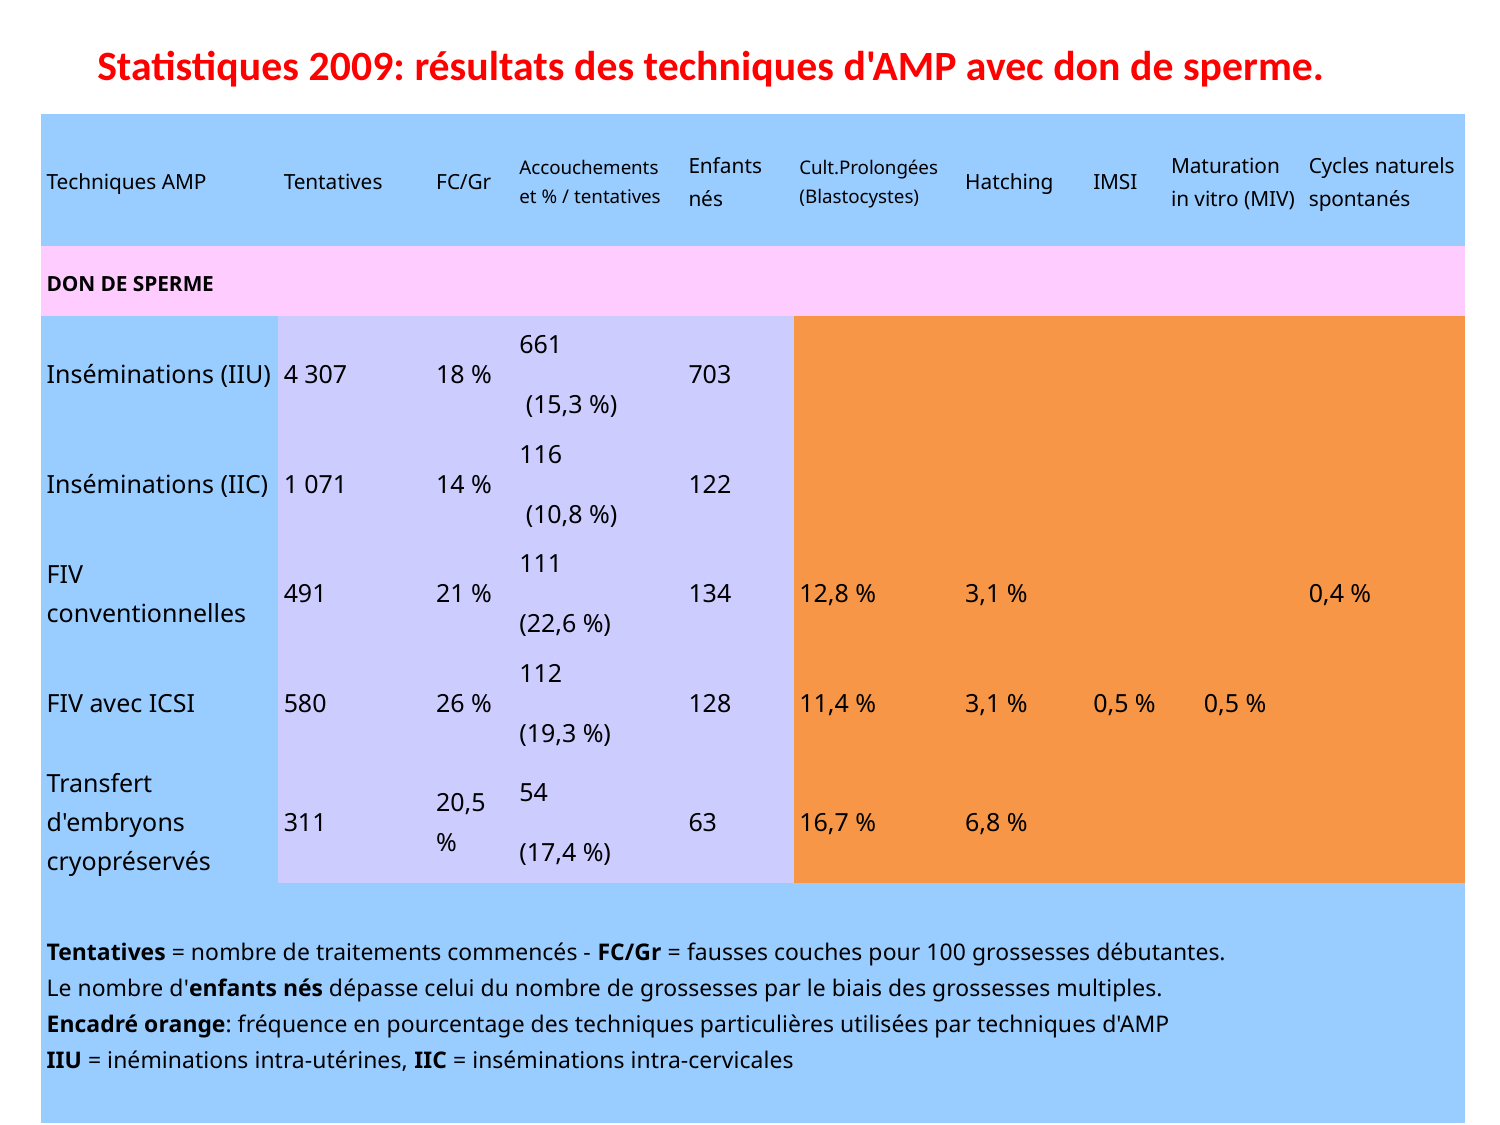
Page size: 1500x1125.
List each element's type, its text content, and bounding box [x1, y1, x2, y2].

table_cell [1199, 426, 1304, 536]
table_cell [1088, 536, 1199, 645]
table_cell [960, 426, 1088, 536]
table_cell 0,5 % [1088, 645, 1199, 755]
table_cell [1088, 426, 1199, 536]
table_cell [1304, 316, 1465, 426]
table_cell 63 [683, 755, 794, 883]
table_cell 3,1 % [960, 536, 1088, 645]
table_header Tentatives [278, 114, 431, 246]
table_cell [1088, 316, 1199, 426]
table_cell 311 [278, 755, 431, 883]
table_cell Inséminations (IIC) [41, 426, 278, 536]
table_cell 111 (22,6 %) [514, 536, 683, 645]
table_cell 26 % [431, 645, 514, 755]
table_cell 491 [278, 536, 431, 645]
table_cell FIV conventionnelles [41, 536, 278, 645]
table_cell [1304, 645, 1465, 755]
table_cell 20,5 % [431, 755, 514, 883]
table_cell 16,7 % [794, 755, 960, 883]
table_cell 14 % [431, 426, 514, 536]
table_cell [1304, 755, 1465, 883]
table_cell [1199, 316, 1304, 426]
table_header Hatching [960, 114, 1088, 246]
table_cell FIV avec ICSI [41, 645, 278, 755]
table_cell Transfert d'embryons cryopréservés [41, 755, 278, 883]
table_cell [1199, 536, 1304, 645]
table_cell 4 307 [278, 316, 431, 426]
table_cell [1088, 755, 1199, 883]
table_cell 661 (15,3 %) [514, 316, 683, 426]
table_header IMSI [1088, 114, 1166, 246]
table_cell 128 [683, 645, 794, 755]
table_cell 134 [683, 536, 794, 645]
table_cell 21 % [431, 536, 514, 645]
table_header Cycles naturels spontanés [1304, 114, 1465, 246]
table_cell 3,1 % [960, 645, 1088, 755]
table_cell 0,4 % [1304, 536, 1465, 645]
table_cell 12,8 % [794, 536, 960, 645]
table_header FC/Gr [431, 114, 514, 246]
table_header Enfants nés [683, 114, 794, 246]
table_cell [1199, 755, 1304, 883]
table_cell 112 (19,3 %) [514, 645, 683, 755]
table_cell [960, 316, 1088, 426]
table_cell DON DE SPERME [41, 246, 1465, 316]
table_cell Inséminations (IIU) [41, 316, 278, 426]
table_cell 18 % [431, 316, 514, 426]
table_cell 703 [683, 316, 794, 426]
table_cell 1 071 [278, 426, 431, 536]
table_cell [1304, 426, 1465, 536]
table_cell 0,5 % [1199, 645, 1304, 755]
text_box Statistiques 2009: résultats des techniques d'AMP avec don de sperme. [82, 30, 1500, 96]
table_cell 11,4 % [794, 645, 960, 755]
table_cell 54 (17,4 %) [514, 755, 683, 883]
table_cell 122 [683, 426, 794, 536]
table_header Accouchements et % / tentatives [514, 114, 683, 246]
table_header Maturation in vitro (MIV) [1166, 114, 1304, 246]
table_cell Tentatives = nombre de traitements commencés - FC/Gr = fausses couches pour 100 grossesses débutantes. Le nombre d'enfants nés dépasse celui du nombre de grossesses par le biais des grossesses multiples. Encadré orange: fréquence en pourcentage des techniques particulières utilisées par techniques d'AMP IIU = inéminations intra-utérines, IIC = inséminations intra-cervicales [41, 883, 1465, 1123]
table_cell 580 [278, 645, 431, 755]
table_cell 116 (10,8 %) [514, 426, 683, 536]
table_cell [794, 426, 960, 536]
table_cell [794, 316, 960, 426]
table_cell 6,8 % [960, 755, 1088, 883]
table_header Cult.Prolongées (Blastocystes) [794, 114, 960, 246]
table_header Techniques AMP [41, 114, 278, 246]
